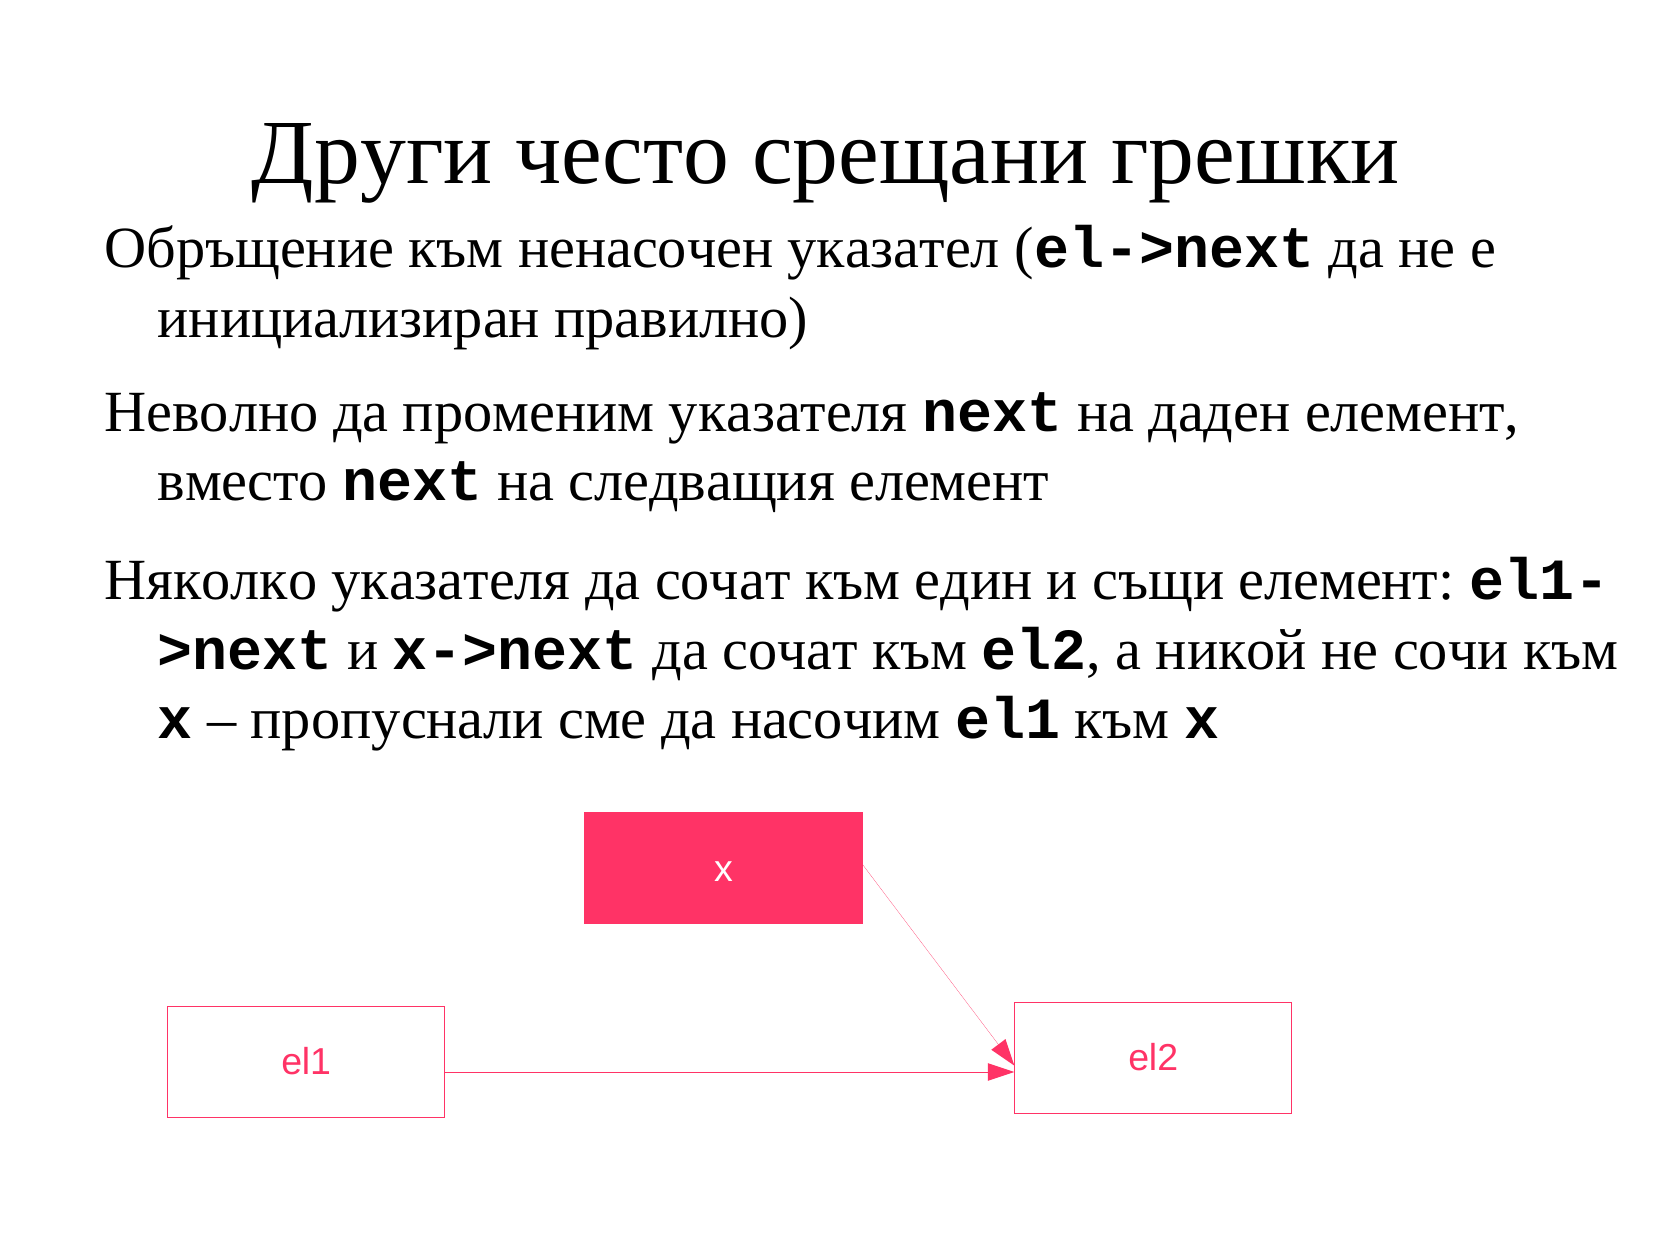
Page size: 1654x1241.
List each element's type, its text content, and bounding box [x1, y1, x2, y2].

text_box el2 [1014, 1002, 1292, 1114]
text_box x [584, 812, 863, 924]
title Други често срещани грешки [82, 49, 1571, 257]
text_box el1 [167, 1006, 445, 1118]
list Обръщение към ненасочен указател (el->next да не е инициализиран правилно) Неволно да променим указателя next на даден елемент, вместо next на следващия елемент Няколко указателя да сочат към един и същи елемент: el1->next и x->next да сочат към el2, а никой не сочи към x – пропуснали сме да насочим el1 към x [86, 215, 1621, 1011]
